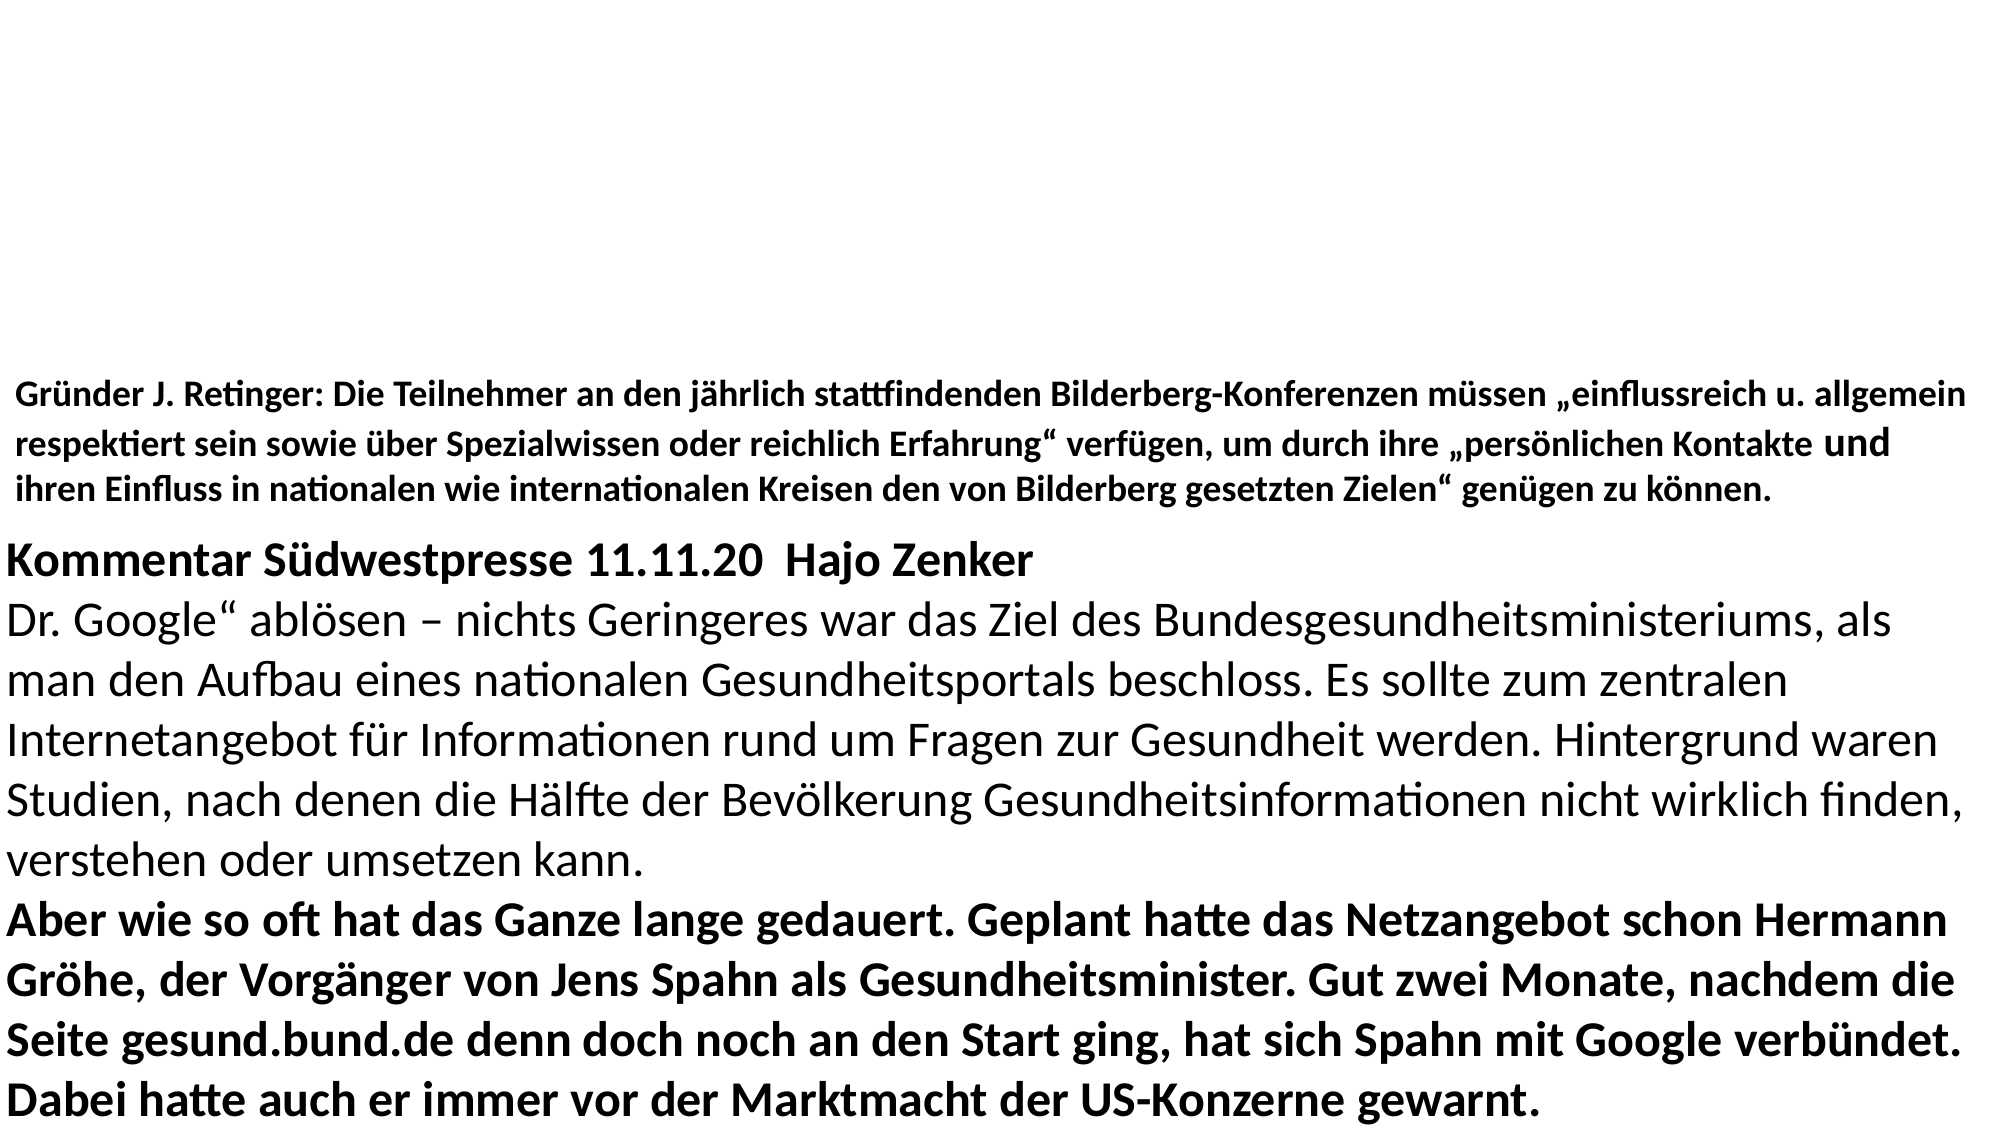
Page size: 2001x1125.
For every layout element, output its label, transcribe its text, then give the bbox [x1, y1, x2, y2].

text_box Gründer J. Retinger: Die Teilnehmer an den jährlich stattfindenden Bilderberg-Konferenzen müssen „einflussreich u. allgemein respektiert sein sowie über Spezialwissen oder reichlich Erfahrung“ verfügen, um durch ihre „persönlichen Kontakte und ihren Einfluss in nationalen wie internationalen Kreisen den von Bilderberg gesetzten Zielen“ genügen zu können. [0, 316, 1984, 519]
text_box Kommentar Südwestpresse 11.11.20 Hajo Zenker Dr. Google“ ablösen – nichts Geringeres war das Ziel des Bundesgesundheitsministeriums, als man den Aufbau eines nationalen Gesundheitsportals beschloss. Es sollte zum zentralen Internetangebot für Informationen rund um Fragen zur Gesundheit werden. Hintergrund waren Studien, nach denen die Hälfte der Bevölkerung Gesundheitsinformationen nicht wirklich finden, verstehen oder umsetzen kann. Aber wie so oft hat das Ganze lange gedauert. Geplant hatte das Netzangebot schon Hermann Gröhe, der Vorgänger von Jens Spahn als Gesundheitsminister. Gut zwei Monate, nachdem die Seite gesund.bund.de denn doch noch an den Start ging, hat sich Spahn mit Google verbündet. Dabei hatte auch er immer vor der Marktmacht der US-Konzerne gewarnt. [0, 518, 1992, 1125]
